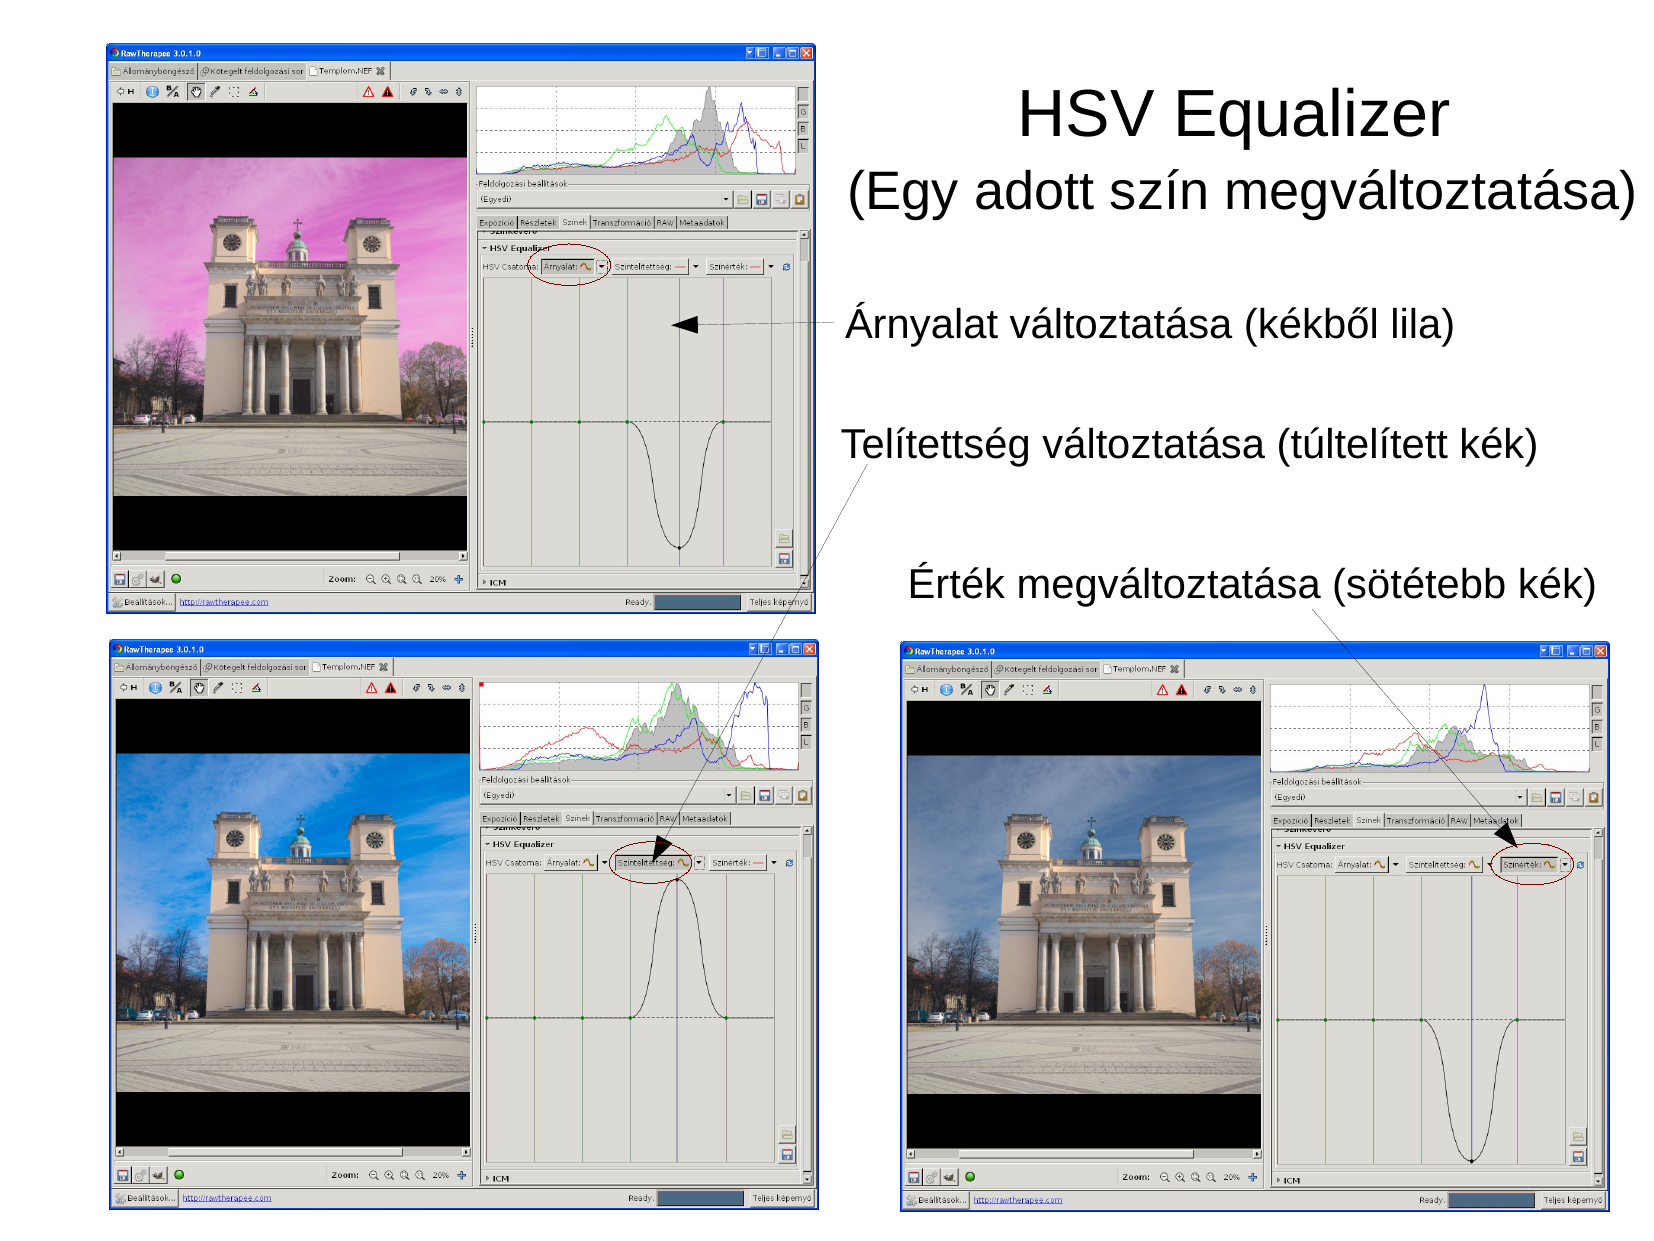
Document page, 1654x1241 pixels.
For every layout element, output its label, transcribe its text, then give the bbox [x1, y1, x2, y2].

picture [787, 562, 816, 614]
picture [106, 43, 816, 614]
text_box Árnyalat változtatása (kékből lila) [830, 293, 1471, 355]
picture [900, 641, 1610, 1212]
text_box HSV Equalizer [1002, 68, 1466, 153]
text_box (Egy adott szín megváltoztatása) [832, 153, 1654, 229]
text_box Érték megváltoztatása (sötétebb kék) [892, 553, 1613, 615]
text_box Telítettség változtatása (túltelített kék) [825, 413, 1554, 475]
picture [109, 639, 819, 1210]
